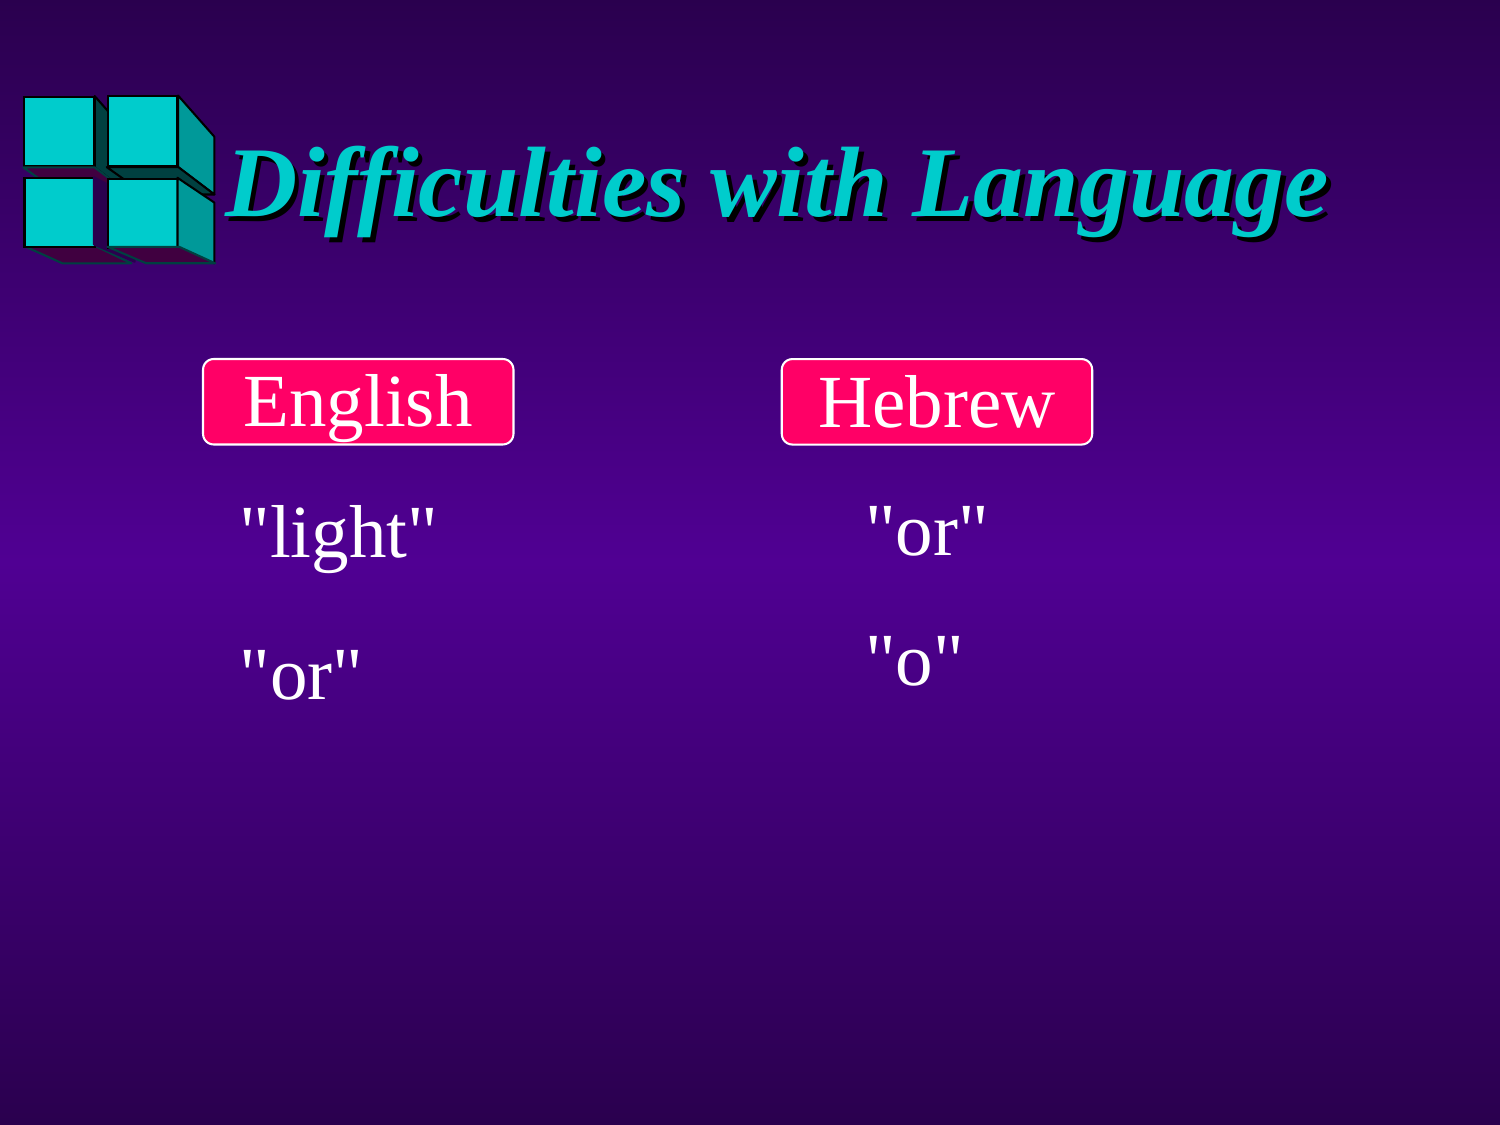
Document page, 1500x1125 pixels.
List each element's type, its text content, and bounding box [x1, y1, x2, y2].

title Difficulties with Language [224, 55, 1388, 311]
text_box "or" [850, 481, 1264, 580]
text_box "o" [850, 611, 1264, 710]
text_box "or" [225, 625, 676, 723]
text_box Hebrew [781, 359, 1093, 445]
text_box English [203, 358, 514, 445]
text_box "light" [225, 483, 676, 582]
